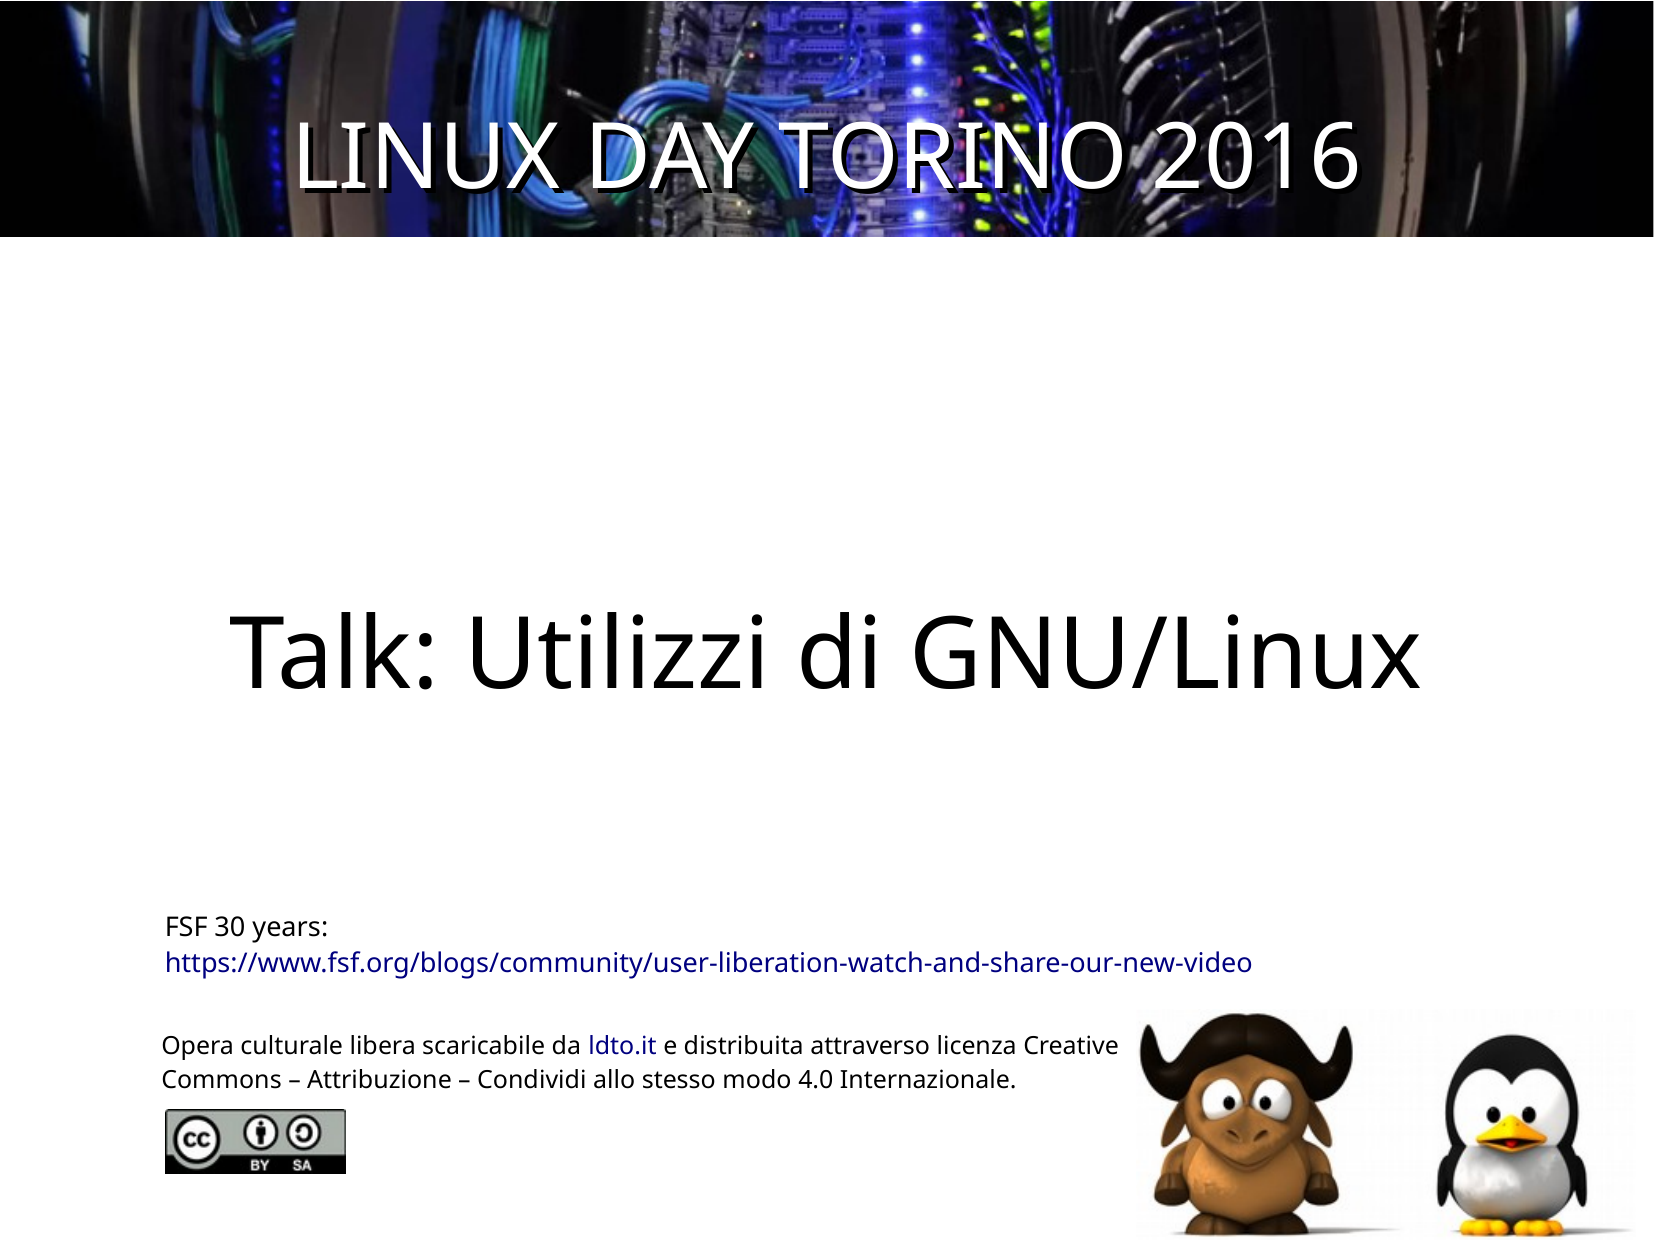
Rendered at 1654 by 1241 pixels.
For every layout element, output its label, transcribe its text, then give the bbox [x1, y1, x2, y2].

picture [165, 1109, 346, 1174]
subtitle Talk: Utilizzi di GNU/Linux [82, 290, 1571, 1010]
text_box FSF 30 years: https://www.fsf.org/blogs/community/user-liberation-watch-and-share-our-new-video [150, 900, 1501, 976]
picture [0, 1, 1654, 237]
text_box Opera culturale libera scaricabile da ldto.it e distribuita attraverso licenza Creative Commons – Attribuzione – Condividi allo stesso modo 4.0 Internazionale. [146, 1020, 1137, 1123]
picture [1136, 1009, 1636, 1240]
title LINUX DAY TORINO 2016 [82, 49, 1571, 257]
